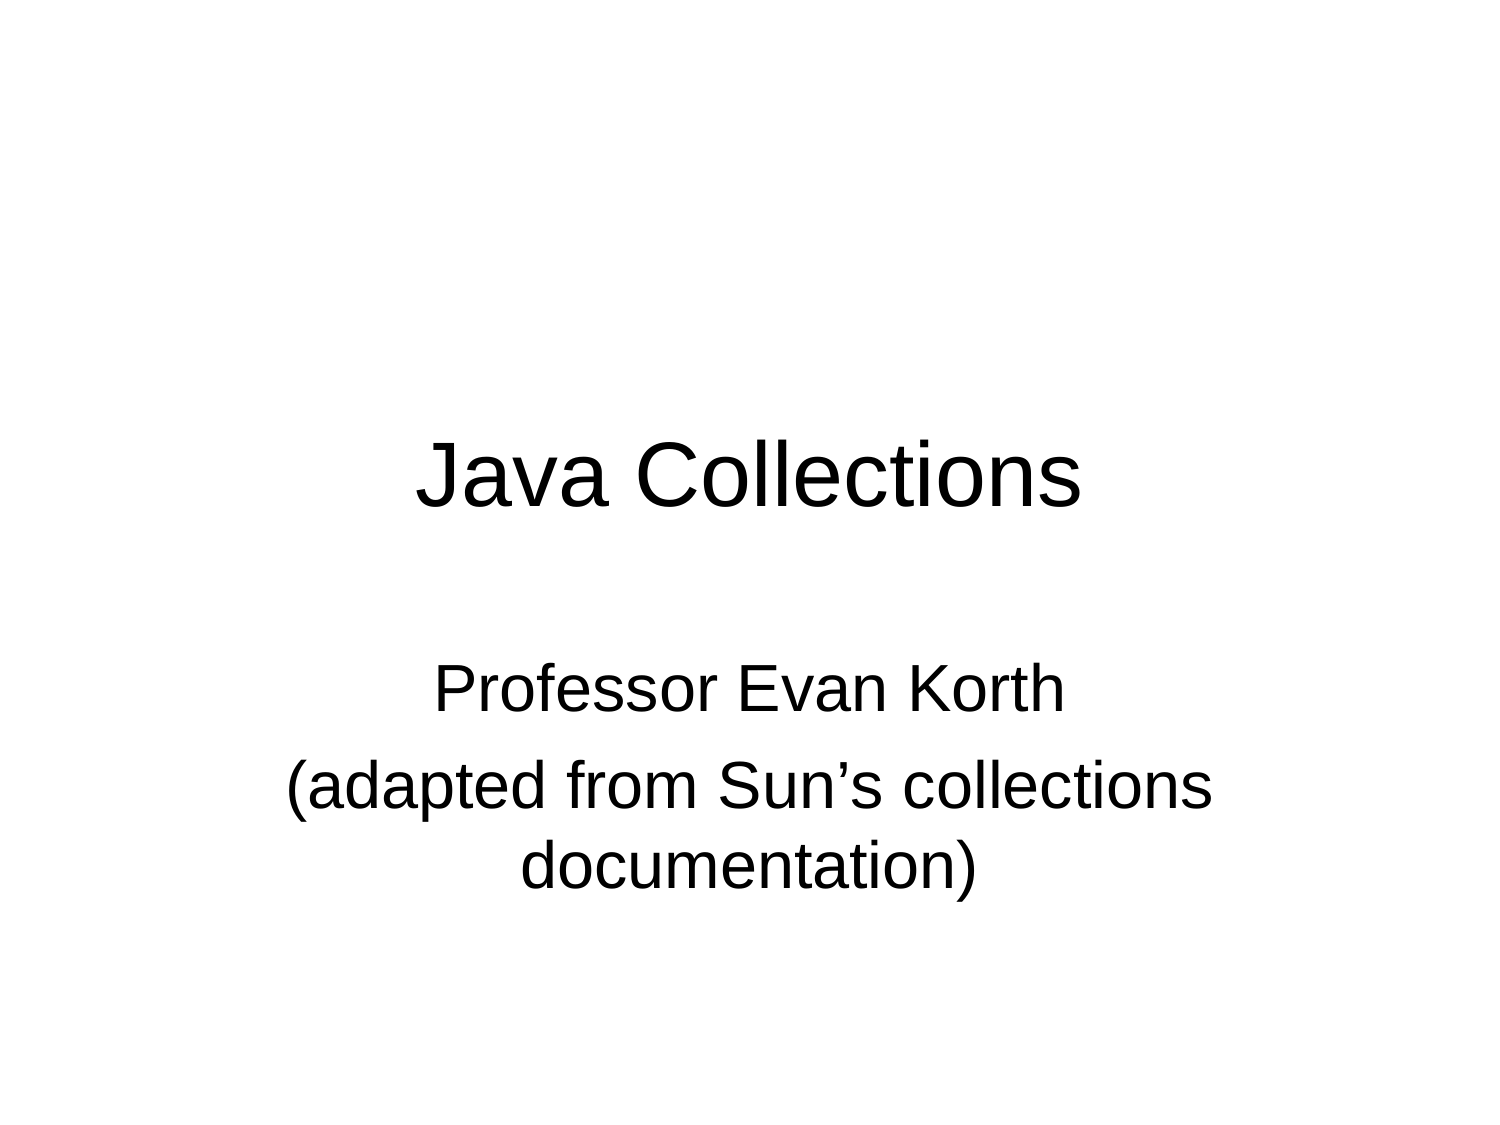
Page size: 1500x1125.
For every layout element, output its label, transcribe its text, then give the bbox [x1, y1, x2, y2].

subtitle Professor Evan Korth (adapted from Sun’s collections documentation) [225, 637, 1276, 926]
title Java Collections [112, 349, 1388, 591]
